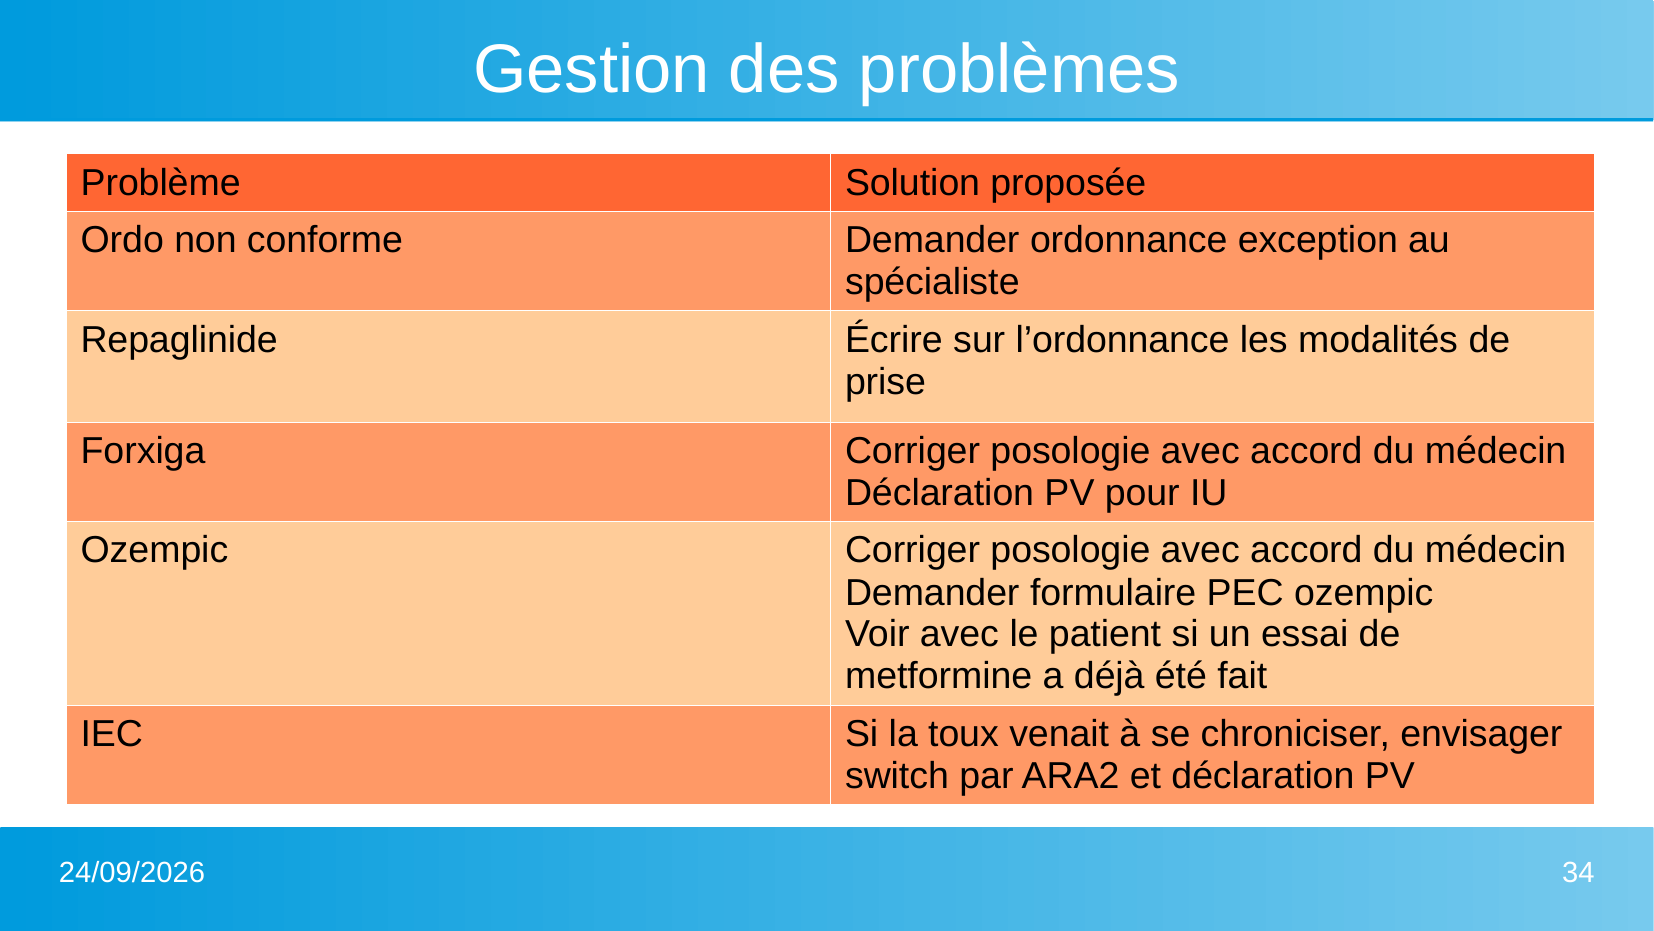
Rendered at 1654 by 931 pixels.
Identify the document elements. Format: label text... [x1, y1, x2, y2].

table_cell Ordo non conforme [67, 212, 830, 310]
table_cell Corriger posologie avec accord du médecin Déclaration PV pour IU [831, 423, 1594, 521]
table_cell Corriger posologie avec accord du médecin Demander formulaire PEC ozempic Voir avec le patient si un essai de metformine a déjà été fait [831, 522, 1594, 705]
table_cell Repaglinide [67, 311, 830, 422]
table_cell Si la toux venait à se chroniciser, envisager switch par ARA2 et déclaration PV [831, 706, 1594, 804]
title Gestion des problèmes [59, 29, 1595, 108]
table_header Solution proposée [831, 154, 1594, 211]
table_header Problème [67, 154, 830, 211]
table_cell Demander ordonnance exception au spécialiste [831, 212, 1594, 310]
table_cell Ozempic [67, 522, 830, 705]
table_cell IEC [67, 706, 830, 804]
table_cell Forxiga [67, 423, 830, 521]
table_cell Écrire sur l’ordonnance les modalités de prise [831, 311, 1594, 422]
